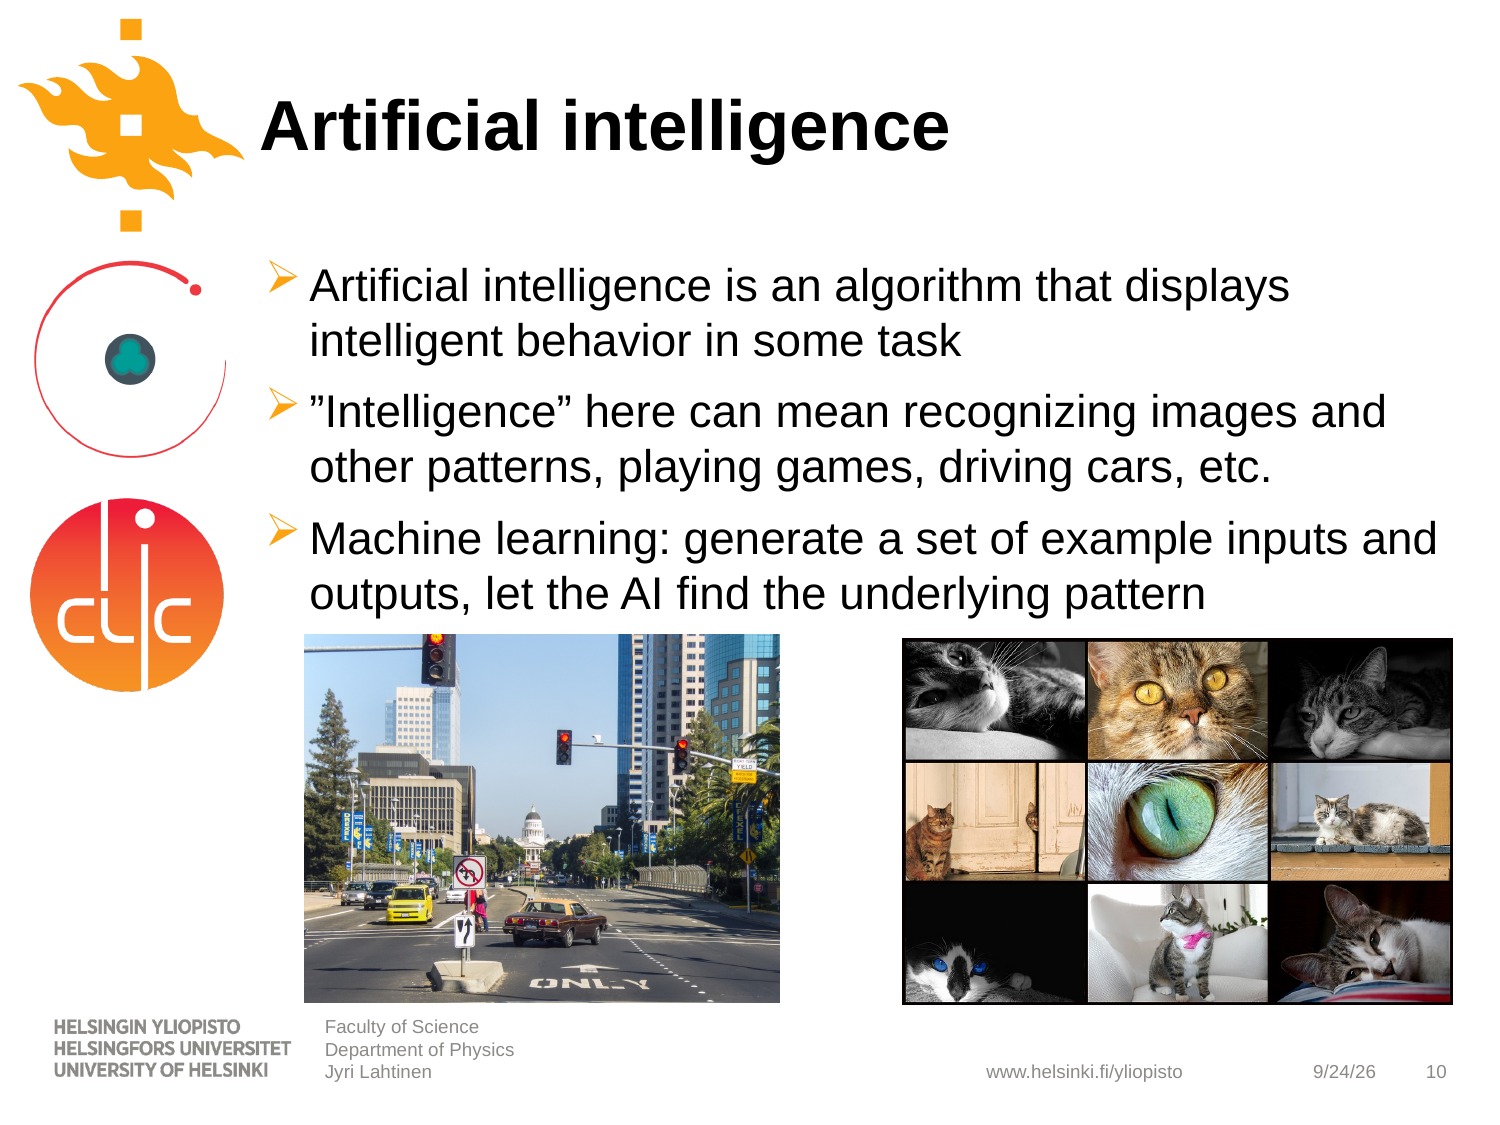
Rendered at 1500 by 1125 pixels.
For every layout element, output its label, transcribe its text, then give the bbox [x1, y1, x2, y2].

slide_number <number> [1376, 1011, 1447, 1083]
picture [304, 634, 780, 1003]
title Artificial intelligence [259, 30, 1447, 214]
picture [902, 638, 1453, 1005]
slide_number 5/24/18 [1230, 1011, 1376, 1083]
list Artificial intelligence is an algorithm that displays intelligent behavior in some task ”Intelligence” here can mean recognizing images and other patterns, playing games, driving cars, etc. Machine learning: generate a set of example inputs and outputs, let the AI find the underlying pattern [265, 255, 1447, 988]
footer Faculty of Science Department of Physics Jyri Lahtinen [324, 1011, 750, 1083]
picture [0, 255, 272, 740]
picture [53, 1017, 292, 1079]
